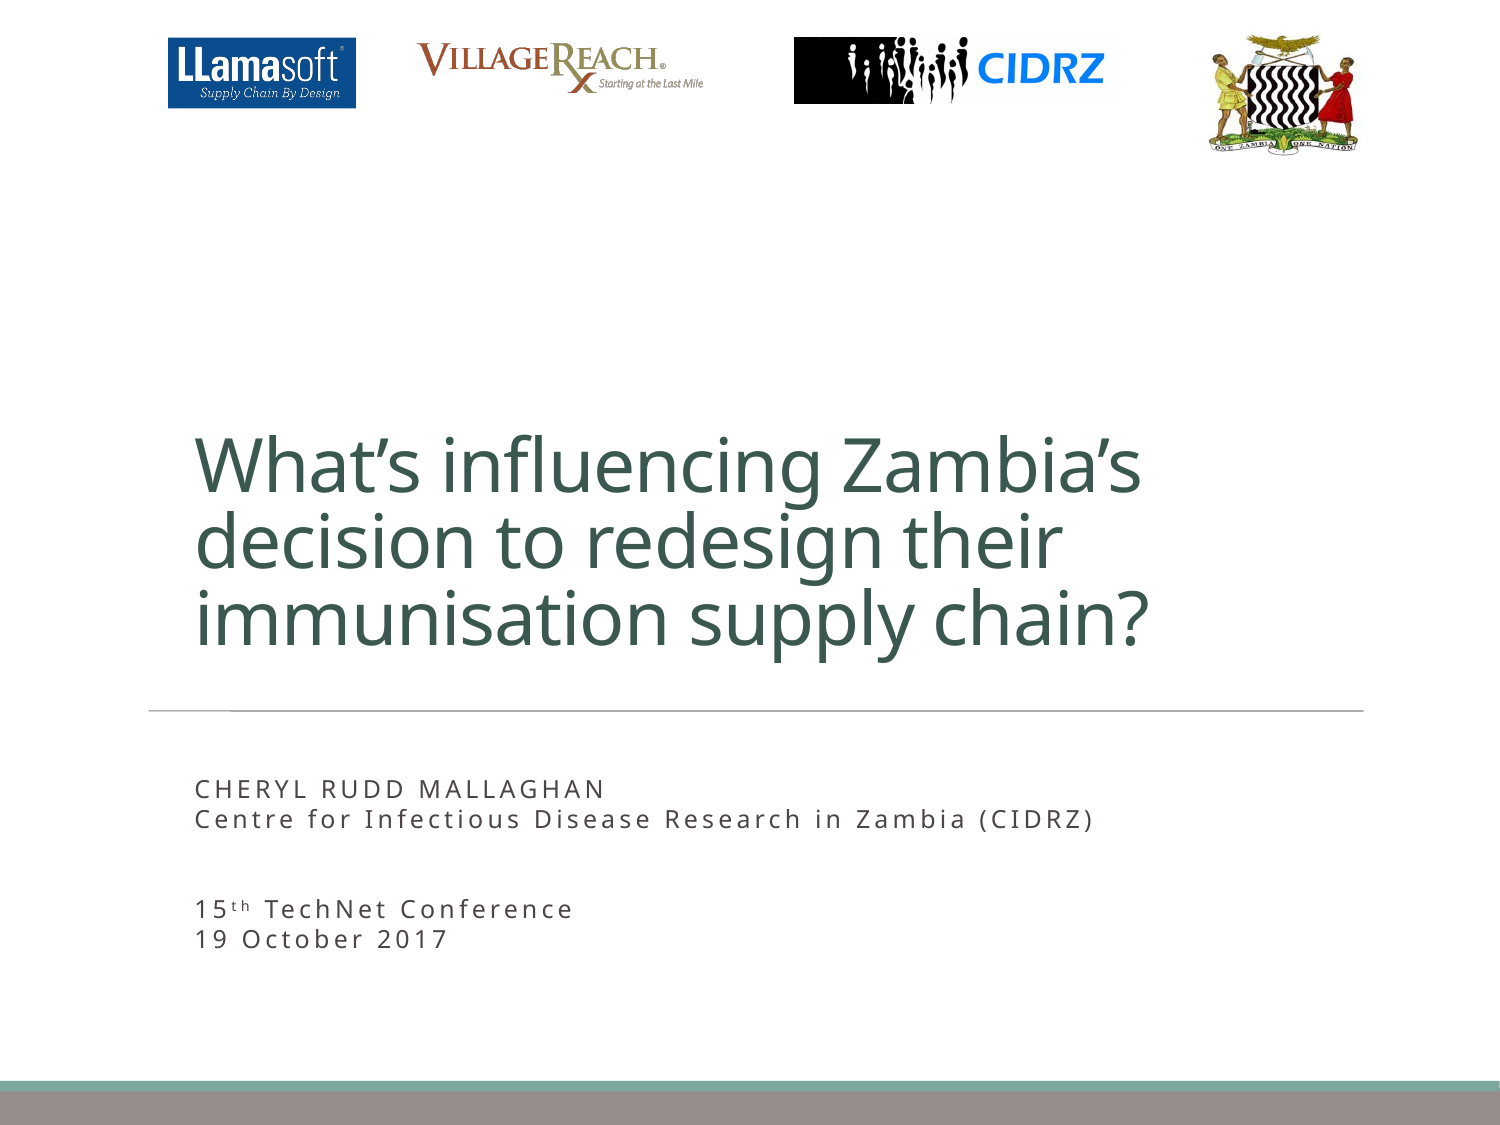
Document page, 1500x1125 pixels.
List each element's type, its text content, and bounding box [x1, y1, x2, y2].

picture [168, 35, 356, 111]
title What’s influencing Zambia’s decision to redesign their immunisation supply chain? [179, 423, 1305, 684]
picture [1200, 27, 1368, 171]
subtitle CHERYL RUDD MALLAGHAN Centre for Infectious Disease Research in Zambia (CIDRZ) 15th TechNet Conference 19 October 2017 [179, 766, 1368, 975]
picture [407, 34, 712, 102]
picture [794, 37, 1119, 104]
